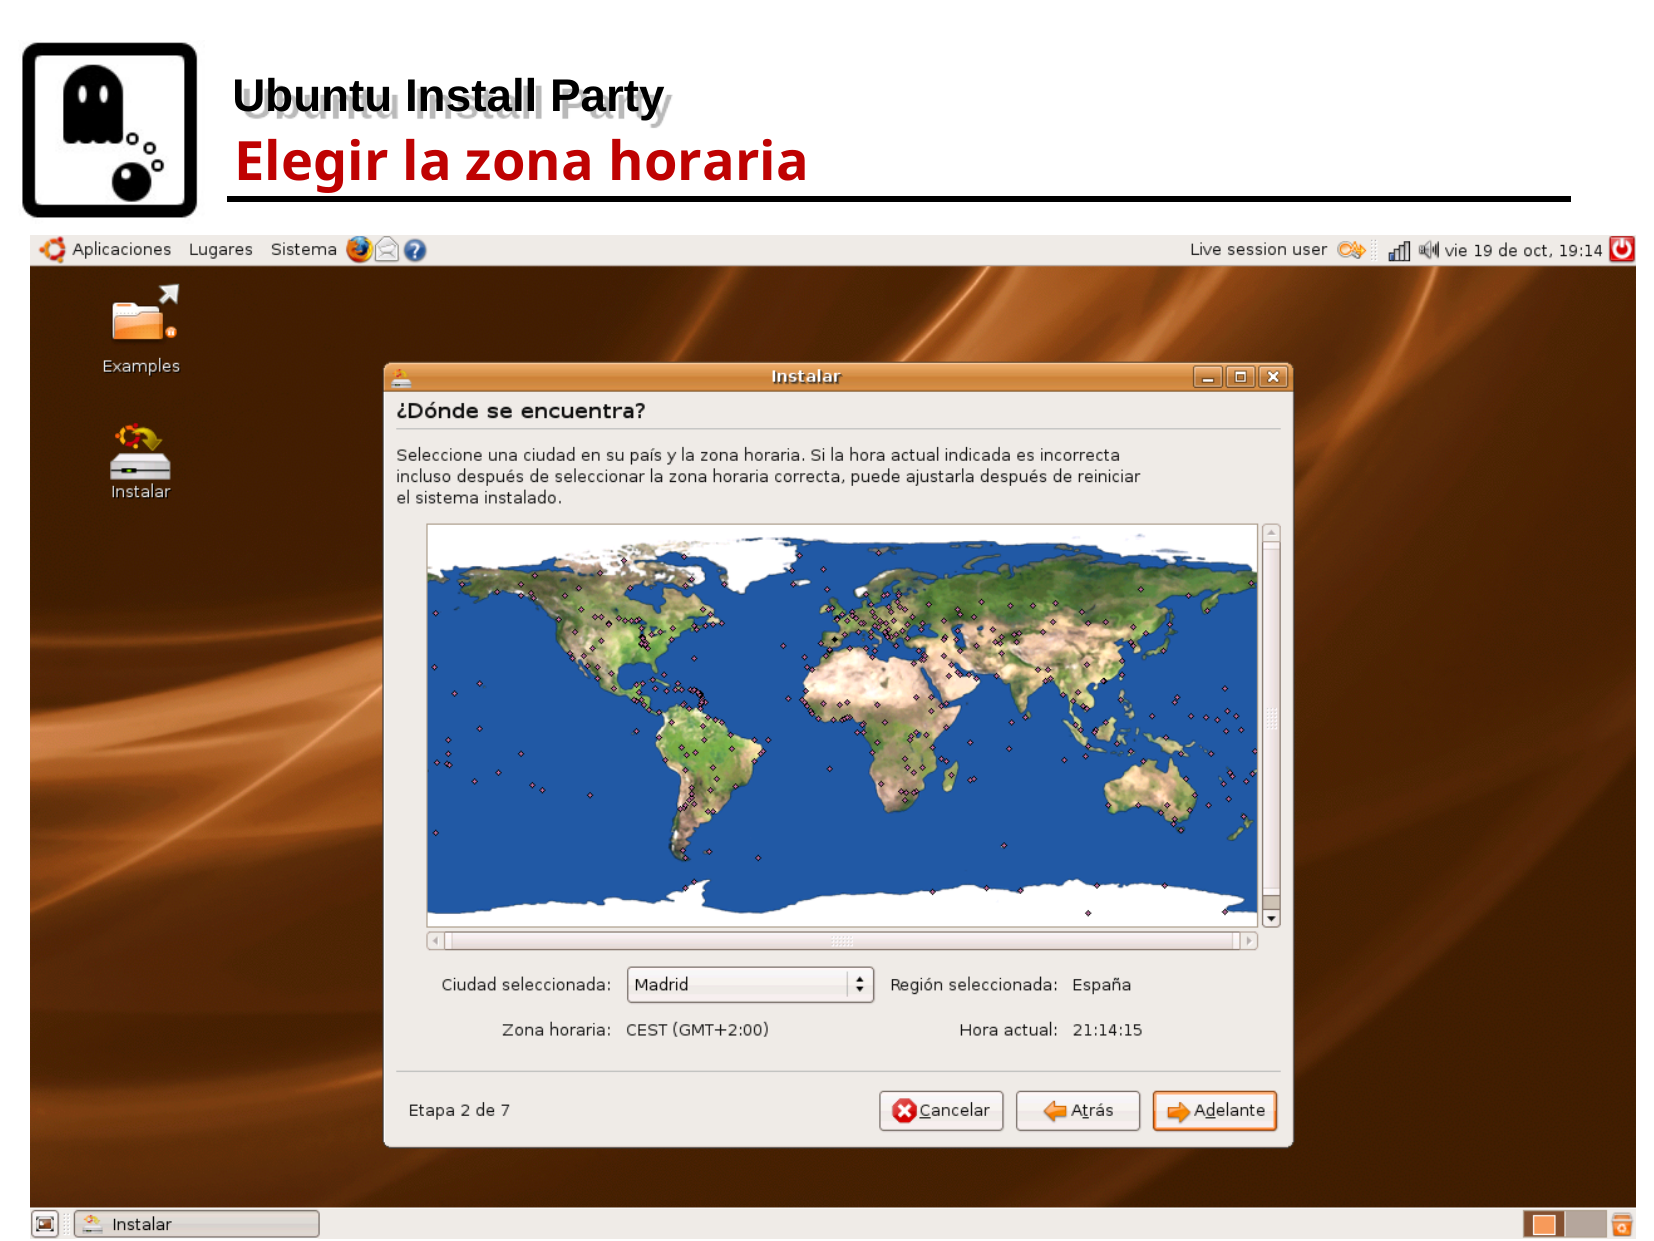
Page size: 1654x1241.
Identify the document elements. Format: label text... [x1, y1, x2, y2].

picture [30, 235, 1636, 1239]
picture [18, 40, 205, 224]
title Elegir la zona horaria [234, 120, 1529, 199]
